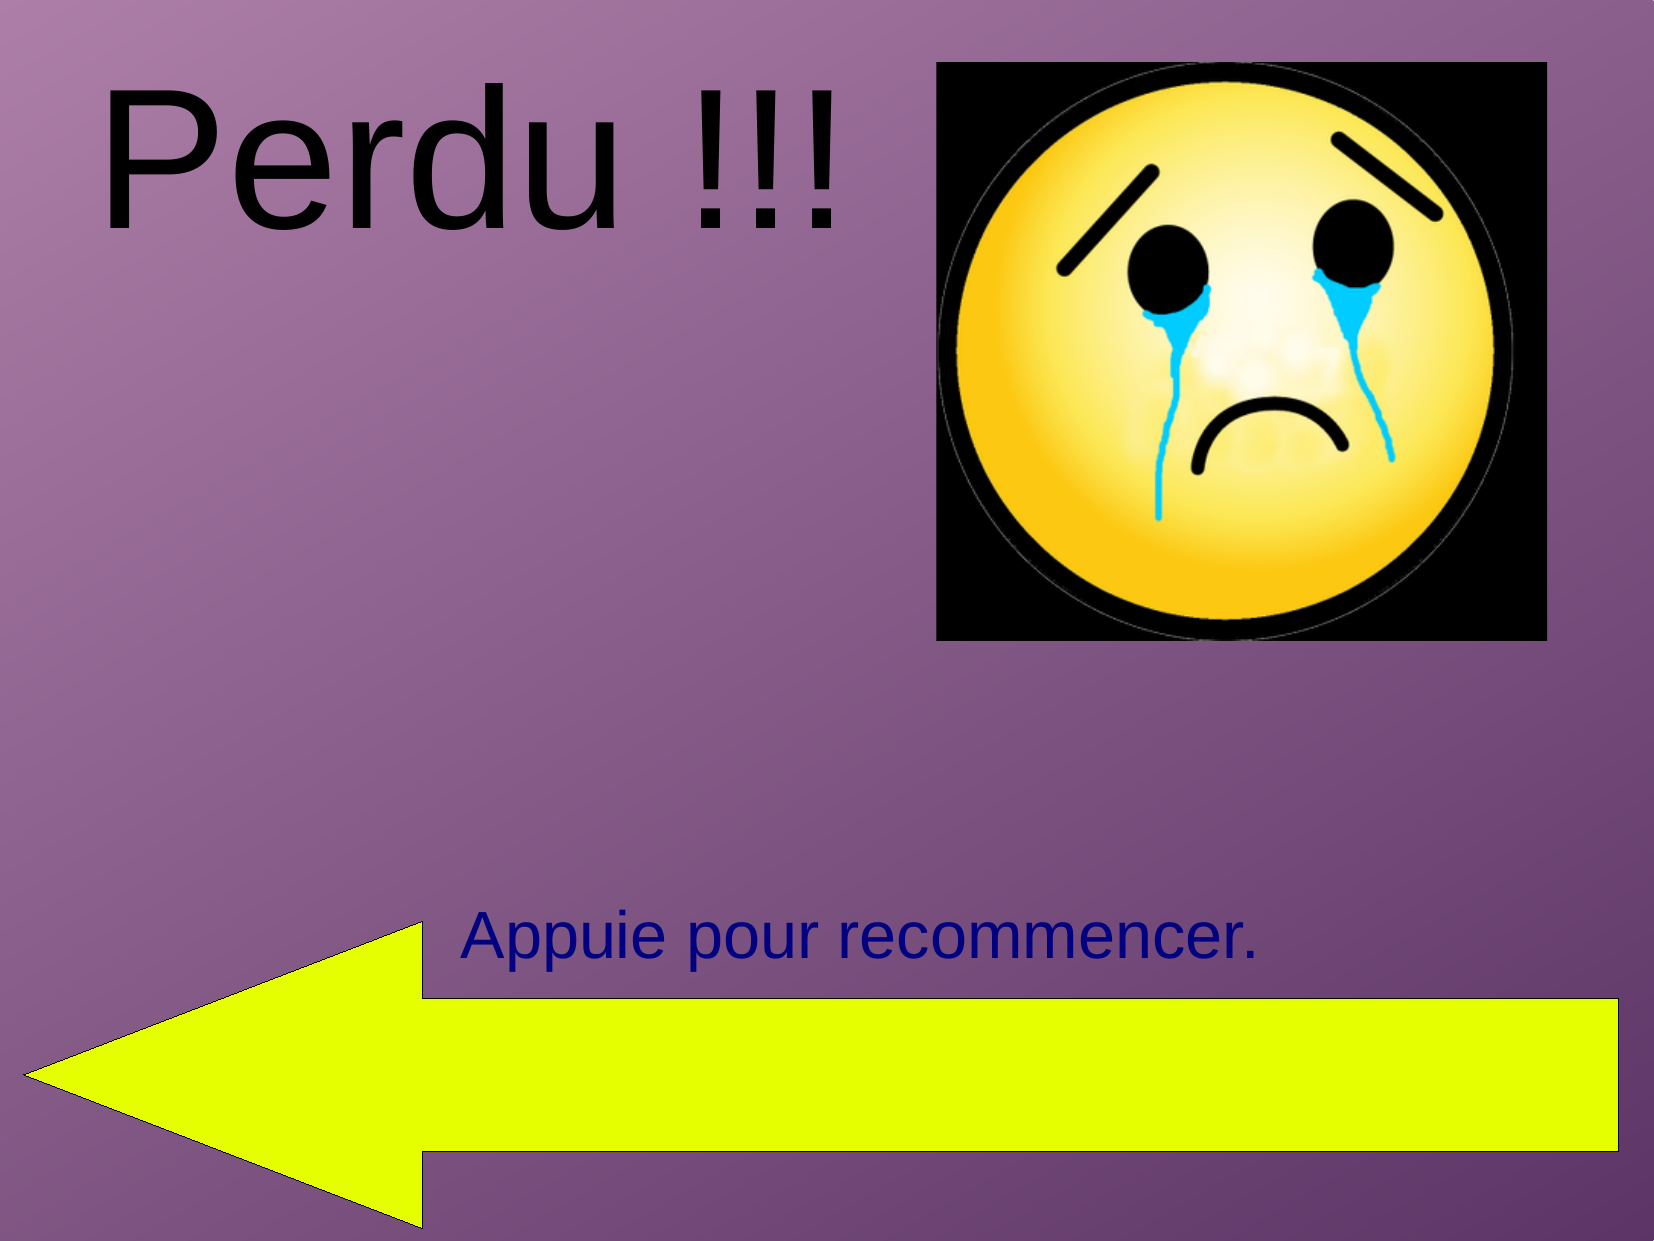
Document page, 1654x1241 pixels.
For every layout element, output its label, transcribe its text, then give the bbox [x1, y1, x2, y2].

list Appuie pour recommencer. [389, 897, 1654, 1241]
title Perdu !!! [0, 47, 1217, 271]
picture [936, 62, 1548, 641]
text_box [23, 921, 1619, 1229]
